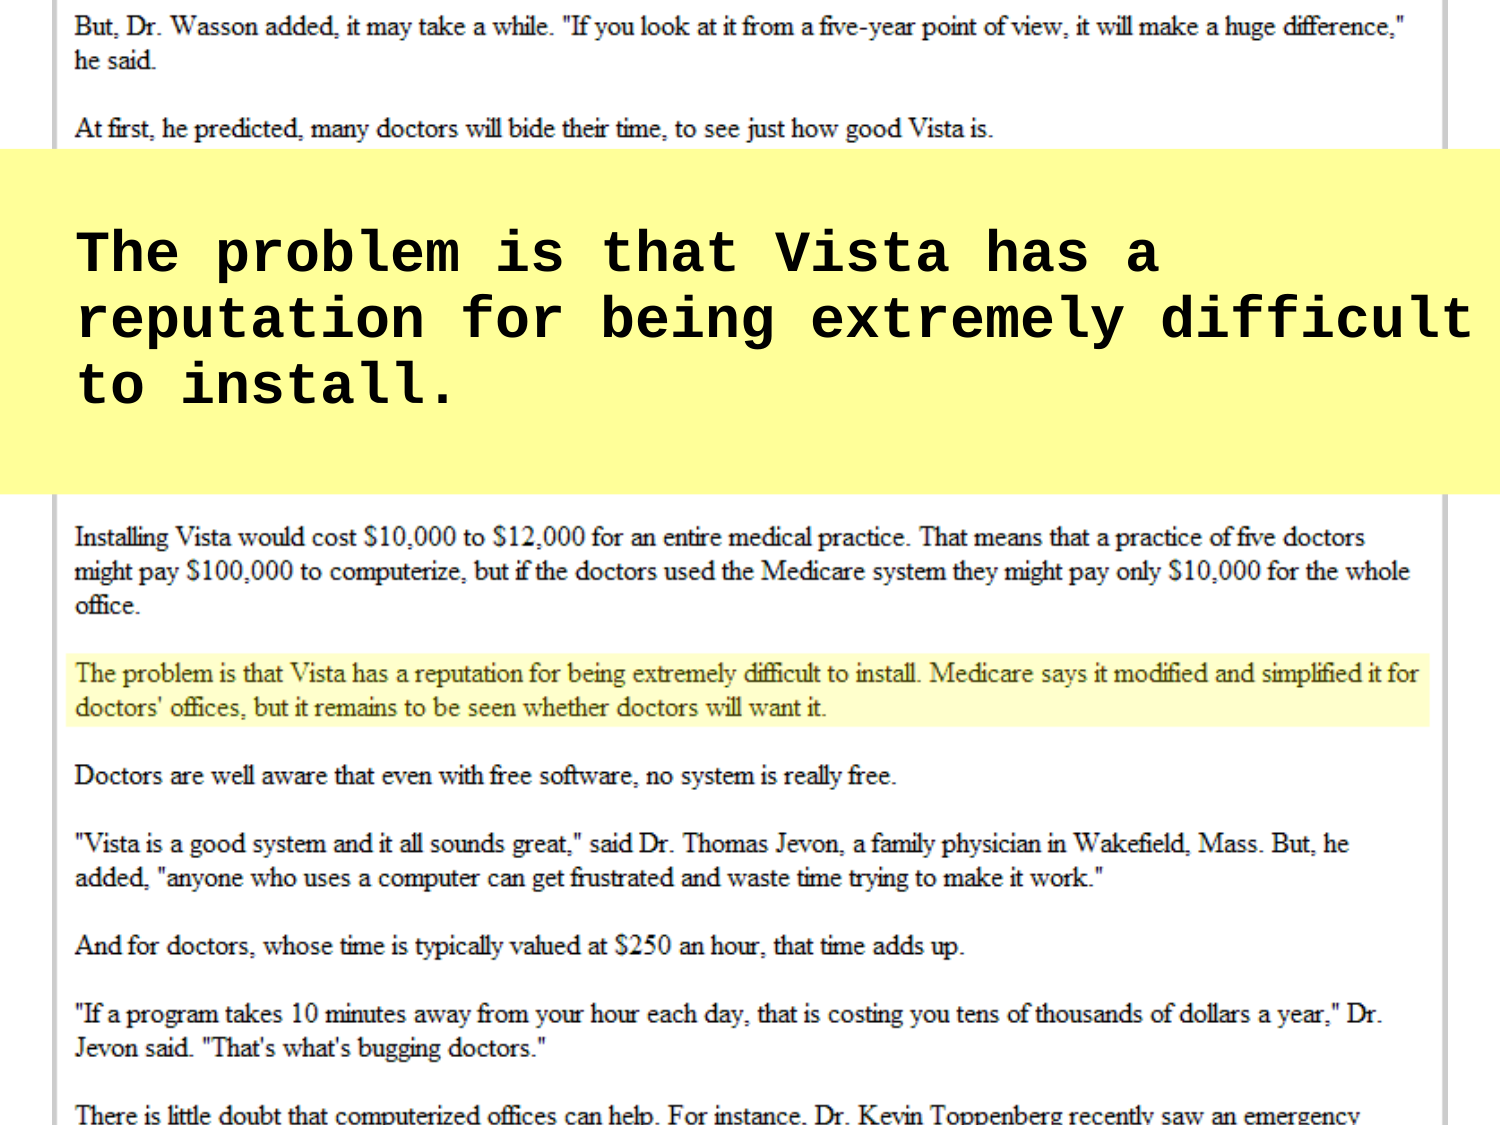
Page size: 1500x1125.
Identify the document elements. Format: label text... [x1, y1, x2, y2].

picture [52, 0, 1448, 148]
text_box The problem is that Vista has a reputation for being extremely difficult to install. [0, 148, 1500, 495]
picture [52, 495, 1448, 1125]
